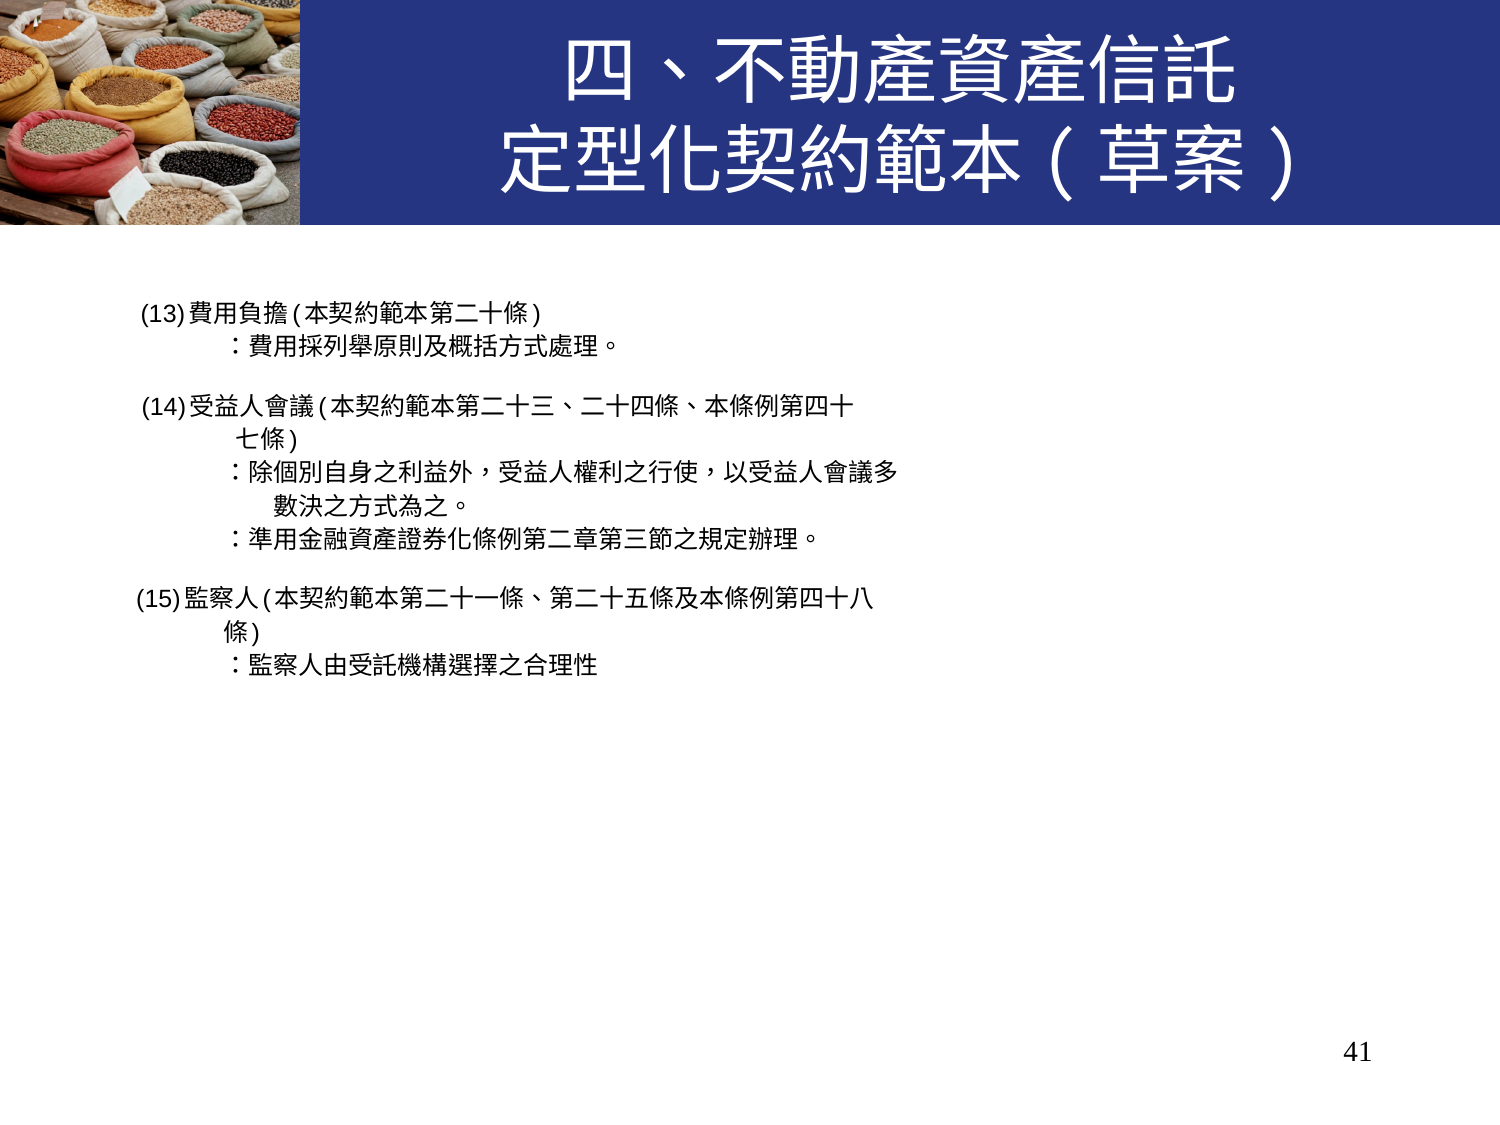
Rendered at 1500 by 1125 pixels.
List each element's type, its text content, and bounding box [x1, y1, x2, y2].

picture [0, 0, 300, 225]
list (13)費用負擔(本契約範本第二十條) ：費用採列舉原則及概括方式處理。 (14)受益人會議(本契約範本第二十三、二十四條、本條例第四十 七條) ：除個別自身之利益外，受益人權利之行使，以受益人會議多 數決之方式為之。 ：準用金融資產證券化條例第二章第三節之規定辦理。 (15)監察人(本契約範本第二十一條、第二十五條及本條例第四十八 條) ：監察人由受託機構選擇之合理性 [104, 293, 1380, 956]
title 四、不動產資產信託 定型化契約範本(草案) [300, 0, 1500, 225]
